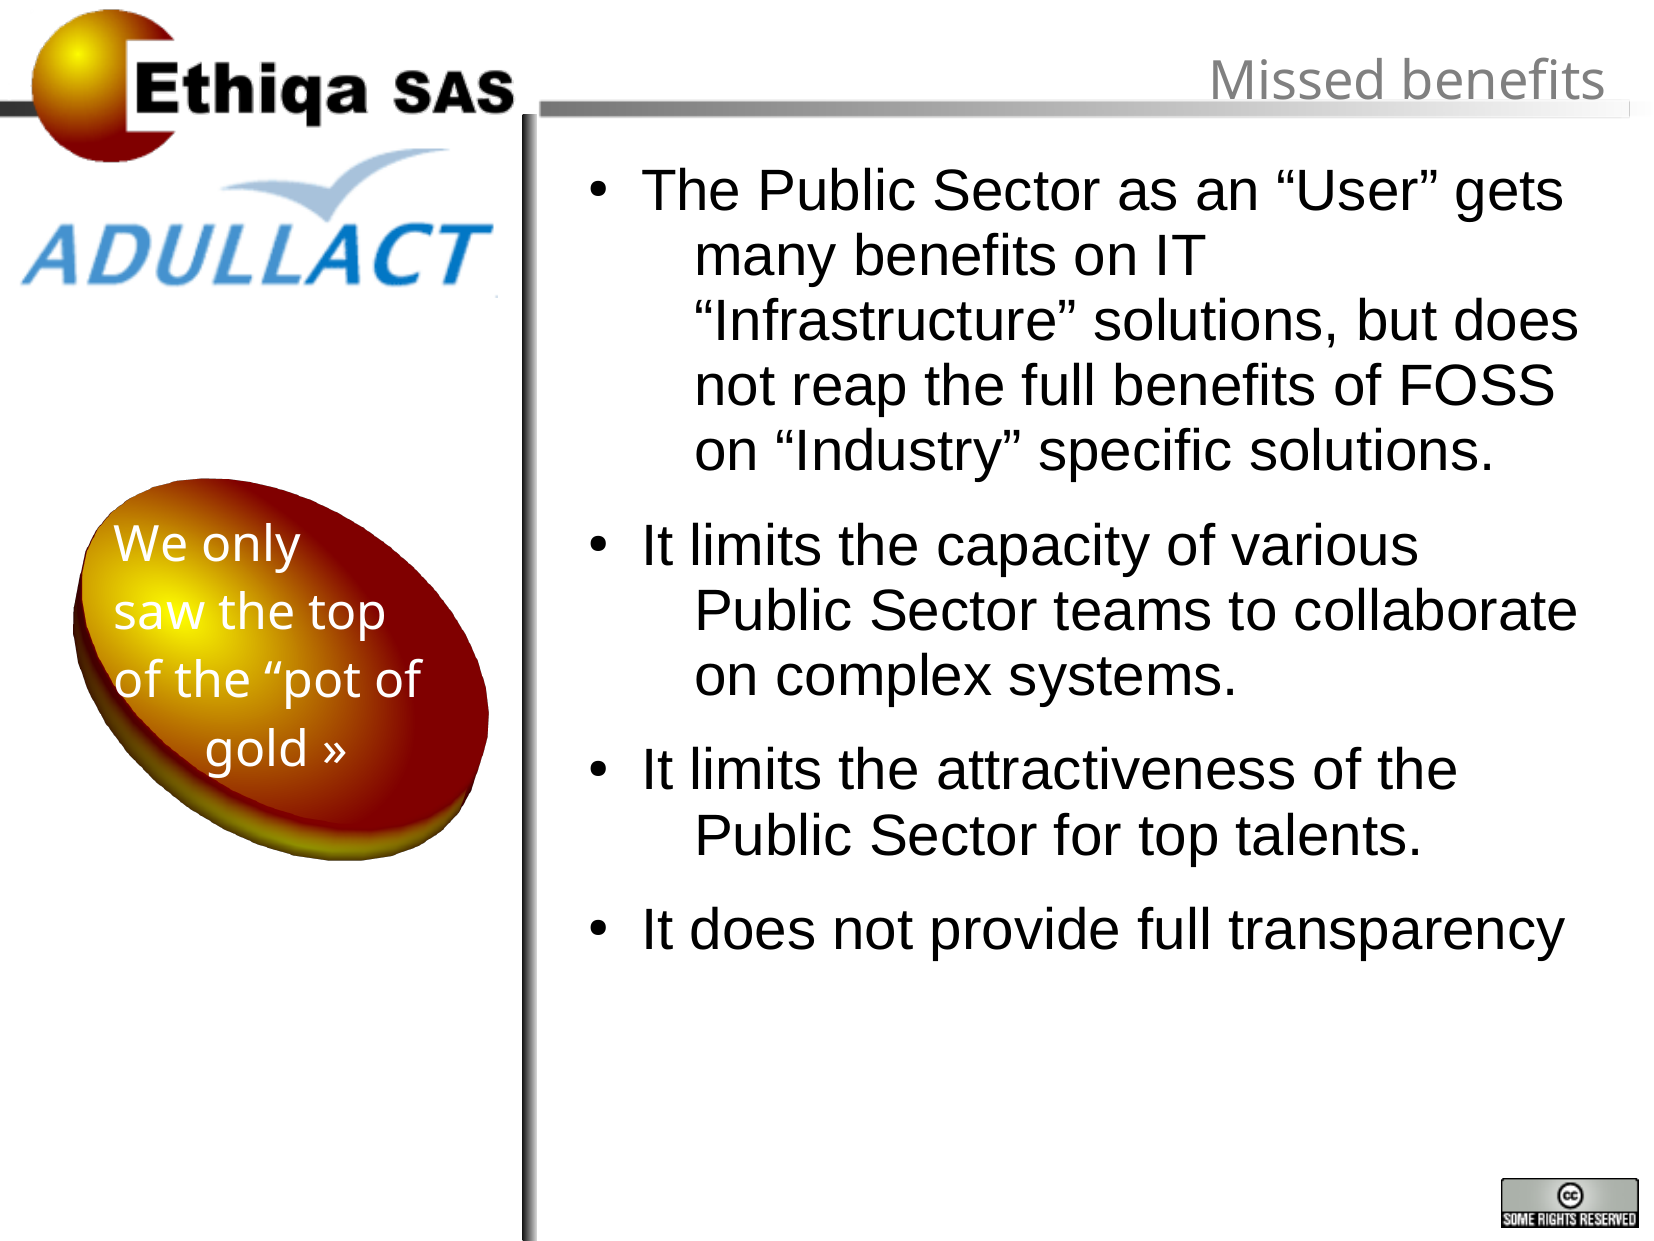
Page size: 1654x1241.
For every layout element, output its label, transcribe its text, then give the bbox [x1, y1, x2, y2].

title Missed benefits [353, 20, 1608, 136]
text_box We only saw the top of the “pot of gold » [113, 507, 499, 791]
picture [0, 5, 1654, 298]
picture [1593, 1178, 1639, 1228]
list The Public Sector as an “User” gets many benefits on IT “Infrastructure” solutions, but does not reap the full benefits of FOSS on “Industry” specific solutions. It limits the capacity of various Public Sector teams to collaborate on complex systems. It limits the attractiveness of the Public Sector for top talents. It does not provide full transparency [552, 158, 1593, 1241]
